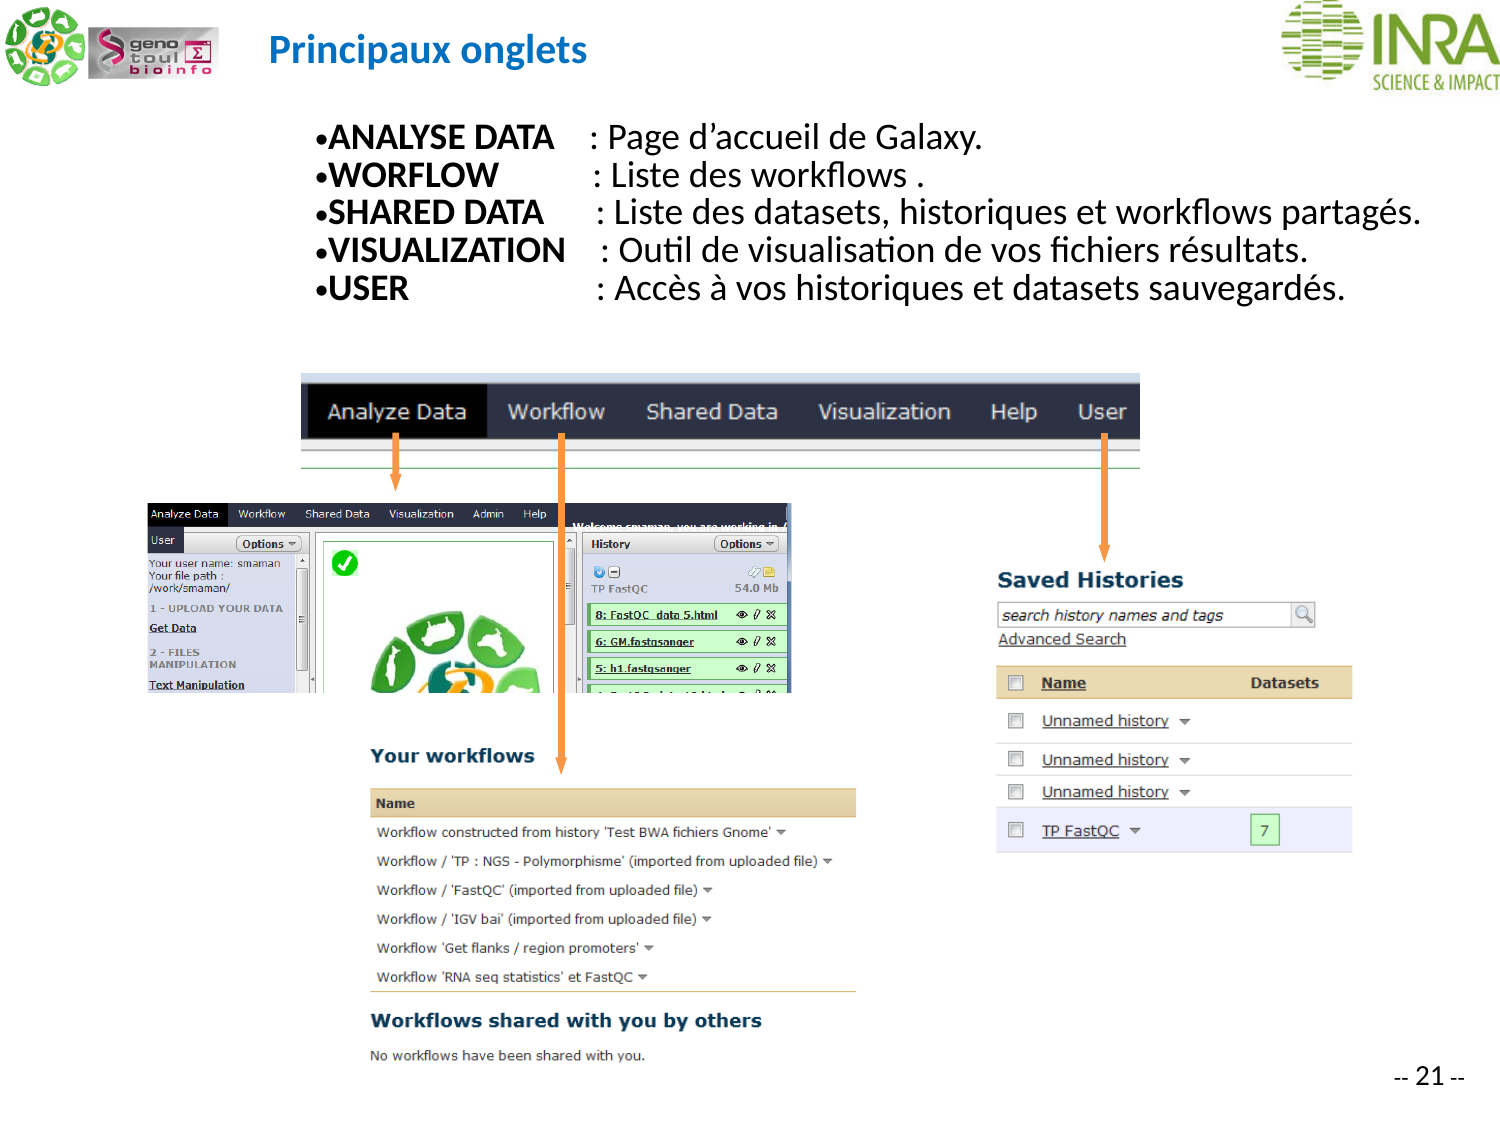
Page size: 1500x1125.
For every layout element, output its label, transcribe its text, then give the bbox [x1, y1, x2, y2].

picture [88, 27, 219, 79]
text_box Principaux onglets [253, 24, 1270, 92]
picture [986, 562, 1353, 858]
picture [565, 503, 792, 693]
picture [360, 739, 857, 1079]
text_box ANALYSE DATA : Page d’accueil de Galaxy. WORFLOW : Liste des workflows . SHARED DATA : Liste des datasets, historiques et workflows partagés. VISUALIZATION : Outil de visualisation de vos fichiers résultats. USER : Accès à vos historiques et datasets sauvegardés. [0, 113, 1471, 477]
picture [5, 7, 85, 86]
picture [147, 503, 558, 693]
picture [301, 373, 1140, 469]
picture [1281, 0, 1500, 110]
